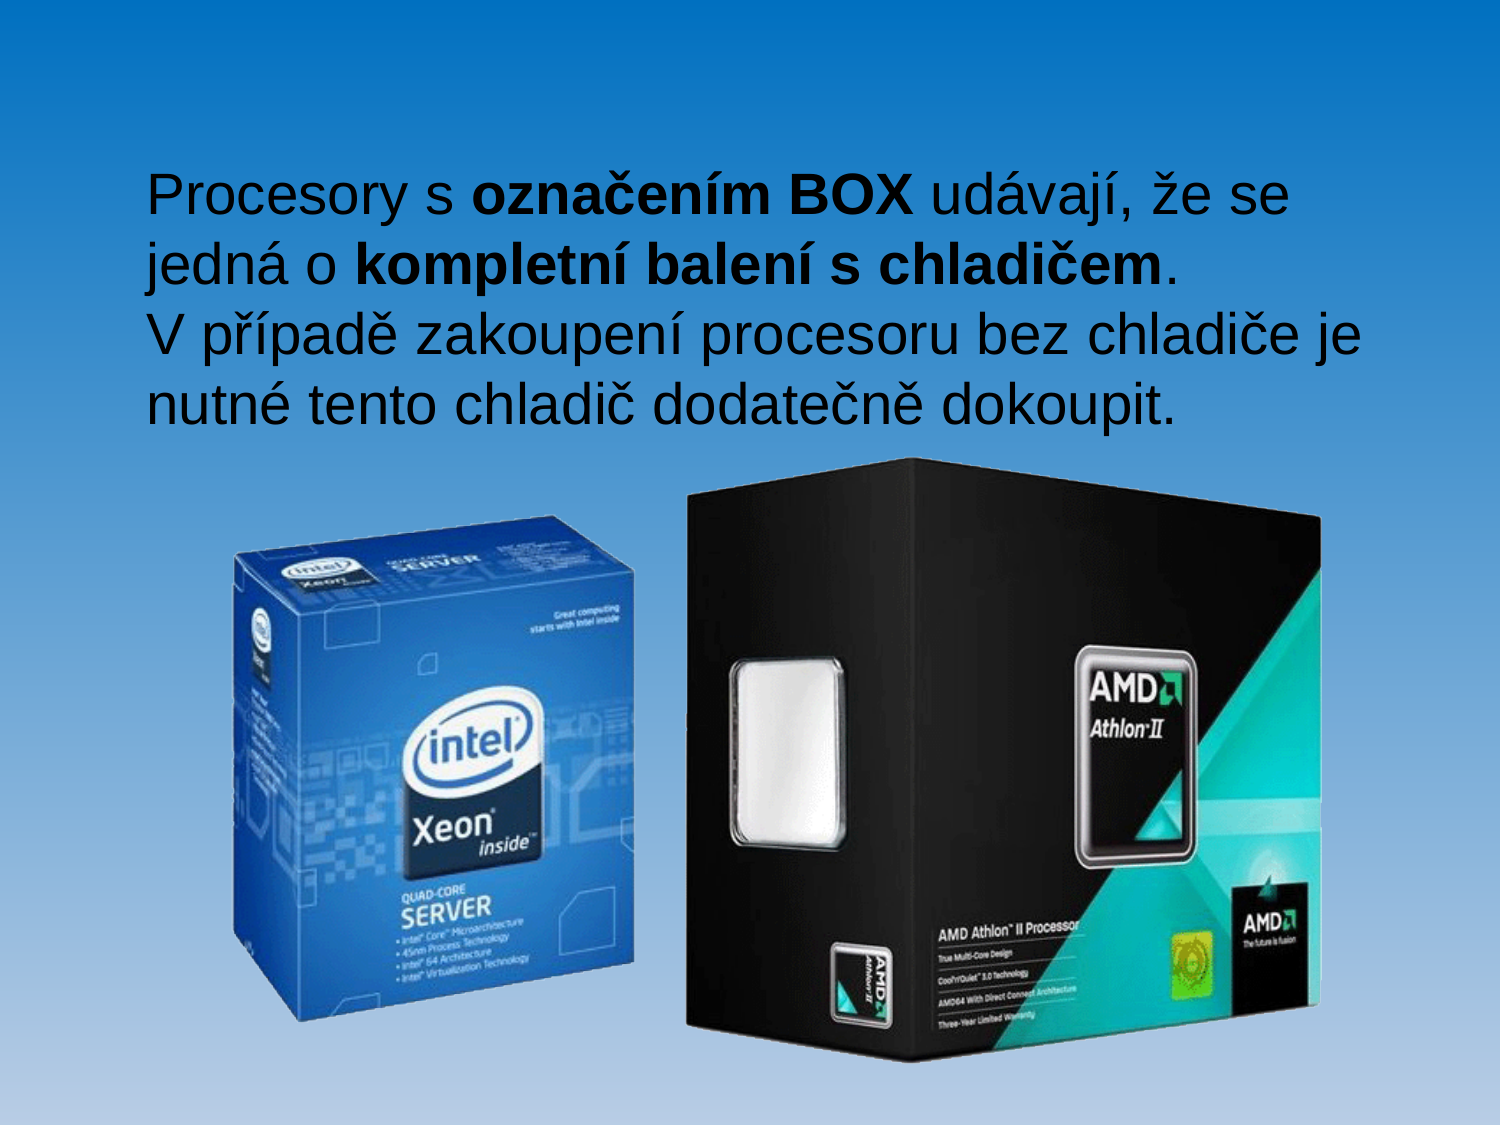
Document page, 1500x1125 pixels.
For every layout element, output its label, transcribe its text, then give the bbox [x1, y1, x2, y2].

picture [206, 503, 651, 1030]
list Procesory s označením BOX udávají, že se jedná o kompletní balení s chladičem. V případě zakoupení procesoru bez chladiče je nutné tento chladič dodatečně dokoupit. [75, 148, 1426, 473]
picture [667, 440, 1345, 1071]
